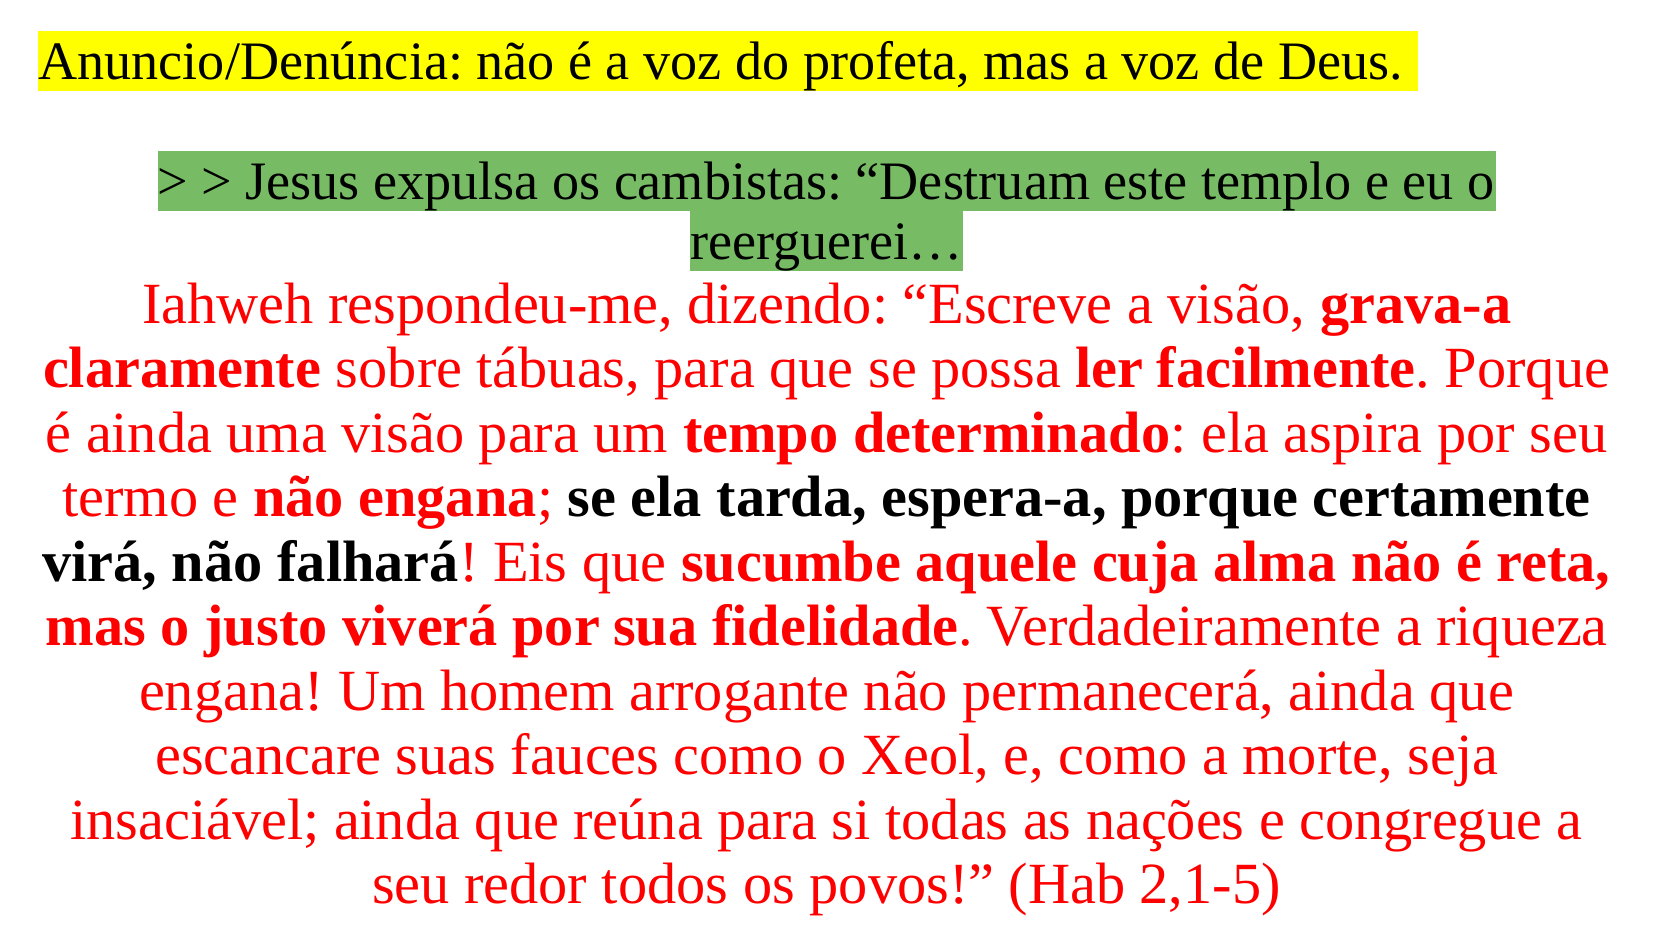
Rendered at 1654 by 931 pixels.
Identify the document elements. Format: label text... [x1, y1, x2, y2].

text_box Anuncio/Denúncia: não é a voz do profeta, mas a voz de Deus. > > Jesus expulsa os cambistas: “Destruam este templo e eu o reerguerei… Iahweh respondeu-me, dizendo: “Escreve a visão, grava-a claramente sobre tábuas, para que se possa ler facilmente. Porque é ainda uma visão para um tempo determinado: ela aspira por seu termo e não engana; se ela tarda, espera-a, porque certamente virá, não falhará! Eis que sucumbe aquele cuja alma não é reta, mas o justo viverá por sua fidelidade. Verdadeiramente a riqueza engana! Um homem arrogante não permanecerá, ainda que escancare suas fauces como o Xeol, e, como a morte, seja insaciável; ainda que reúna para si todas as nações e congregue a seu redor todos os povos!” (Hab 2,1-5) [23, 23, 1630, 924]
